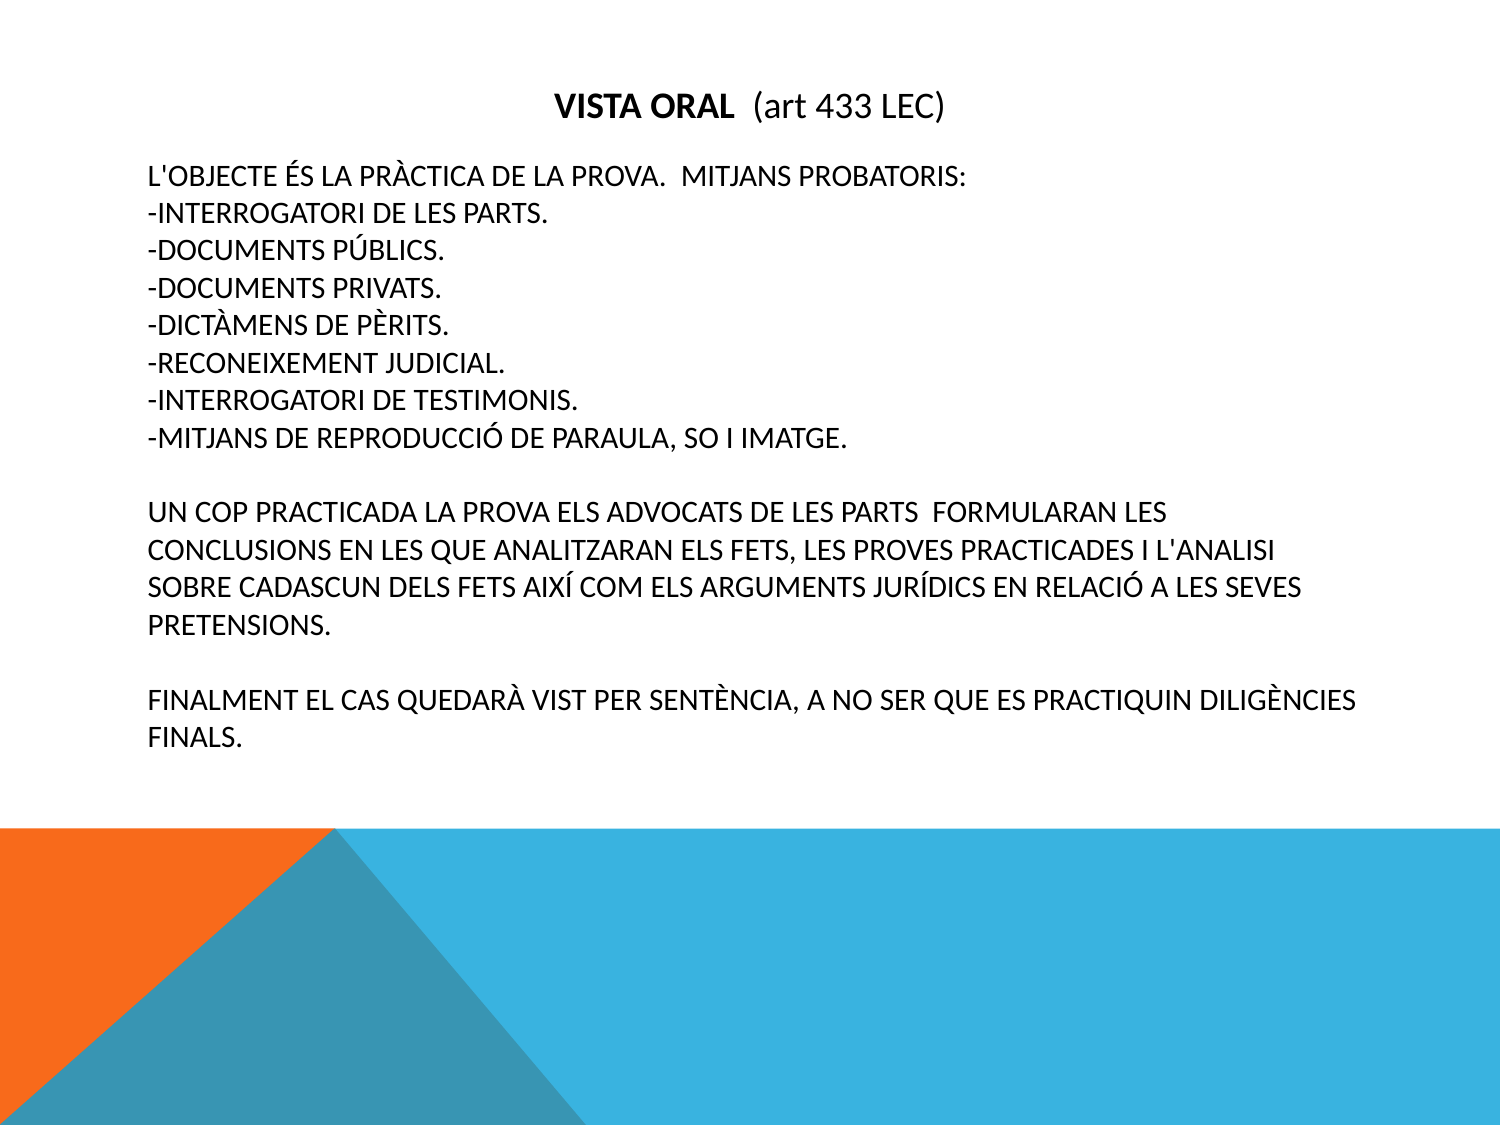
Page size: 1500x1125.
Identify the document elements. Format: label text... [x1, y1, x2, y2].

title VISTA ORAL (art 433 LEC) [254, 66, 1246, 141]
title L'OBJECTE ÉS LA PRÀCTICA DE LA PROVA. MITJANS PROBATORIS: -INTERROGATORI DE LES PARTS. -DOCUMENTS PÚBLICS. -DOCUMENTS PRIVATS. -DICTÀMENS DE PÈRITS. -RECONEIXEMENT JUDICIAL. -INTERROGATORI DE TESTIMONIS. -MITJANS DE REPRODUCCIÓ DE PARAULA, SO I IMATGE. UN COP PRACTICADA LA PROVA ELS ADVOCATS DE LES PARTS FORMULARAN LES CONCLUSIONS EN LES QUE ANALITZARAN ELS FETS, LES PROVES PRACTICADES I L'ANALISI SOBRE CADASCUN DELS FETS AIXÍ COM ELS ARGUMENTS JURÍDICS EN RELACIÓ A LES SEVES PRETENSIONS. FINALMENT EL CAS QUEDARÀ VIST PER SENTÈNCIA, A NO SER QUE ES PRACTIQUIN DILIGÈNCIES FINALS. [147, 147, 1359, 799]
